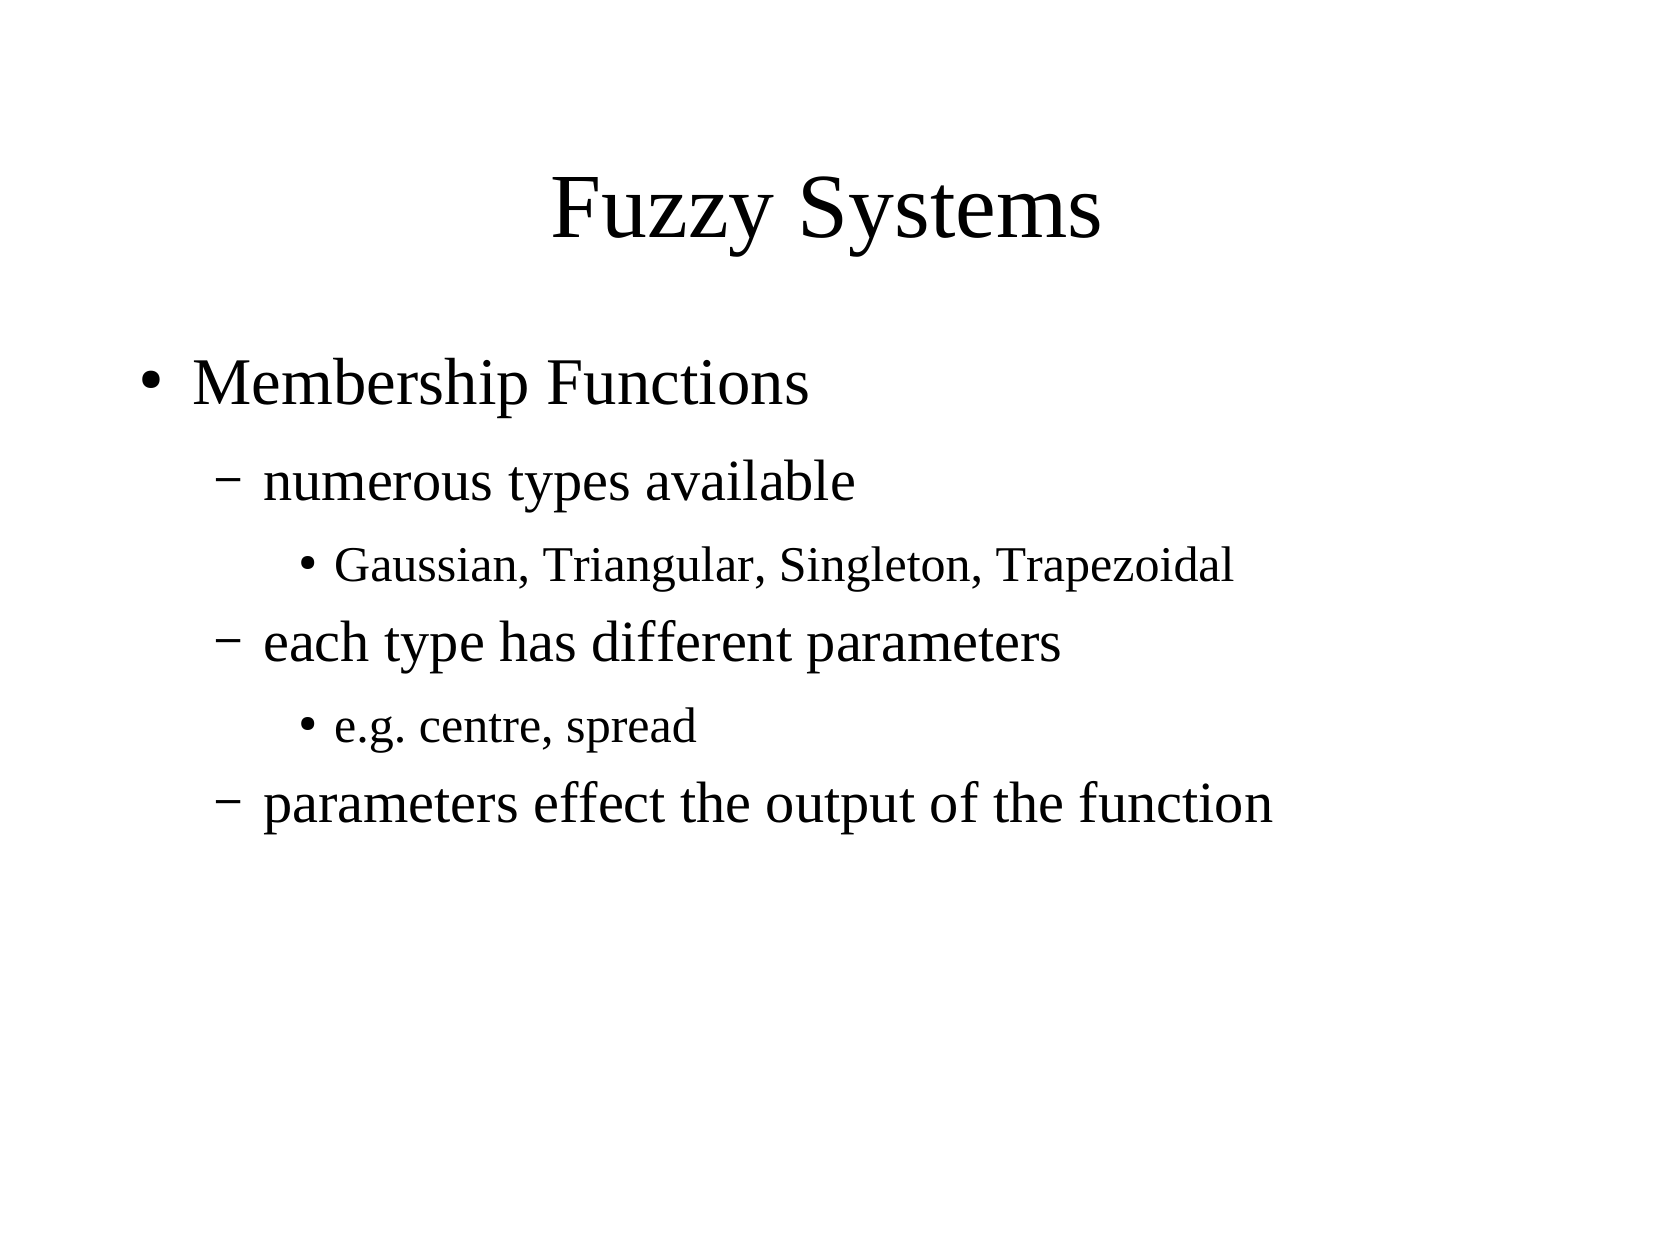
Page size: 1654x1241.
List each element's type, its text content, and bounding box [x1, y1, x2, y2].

list Membership Functions numerous types available Gaussian, Triangular, Singleton, Trapezoidal each type has different parameters e.g. centre, spread parameters effect the output of the function [121, 344, 1534, 1127]
title Fuzzy Systems [121, 102, 1534, 311]
